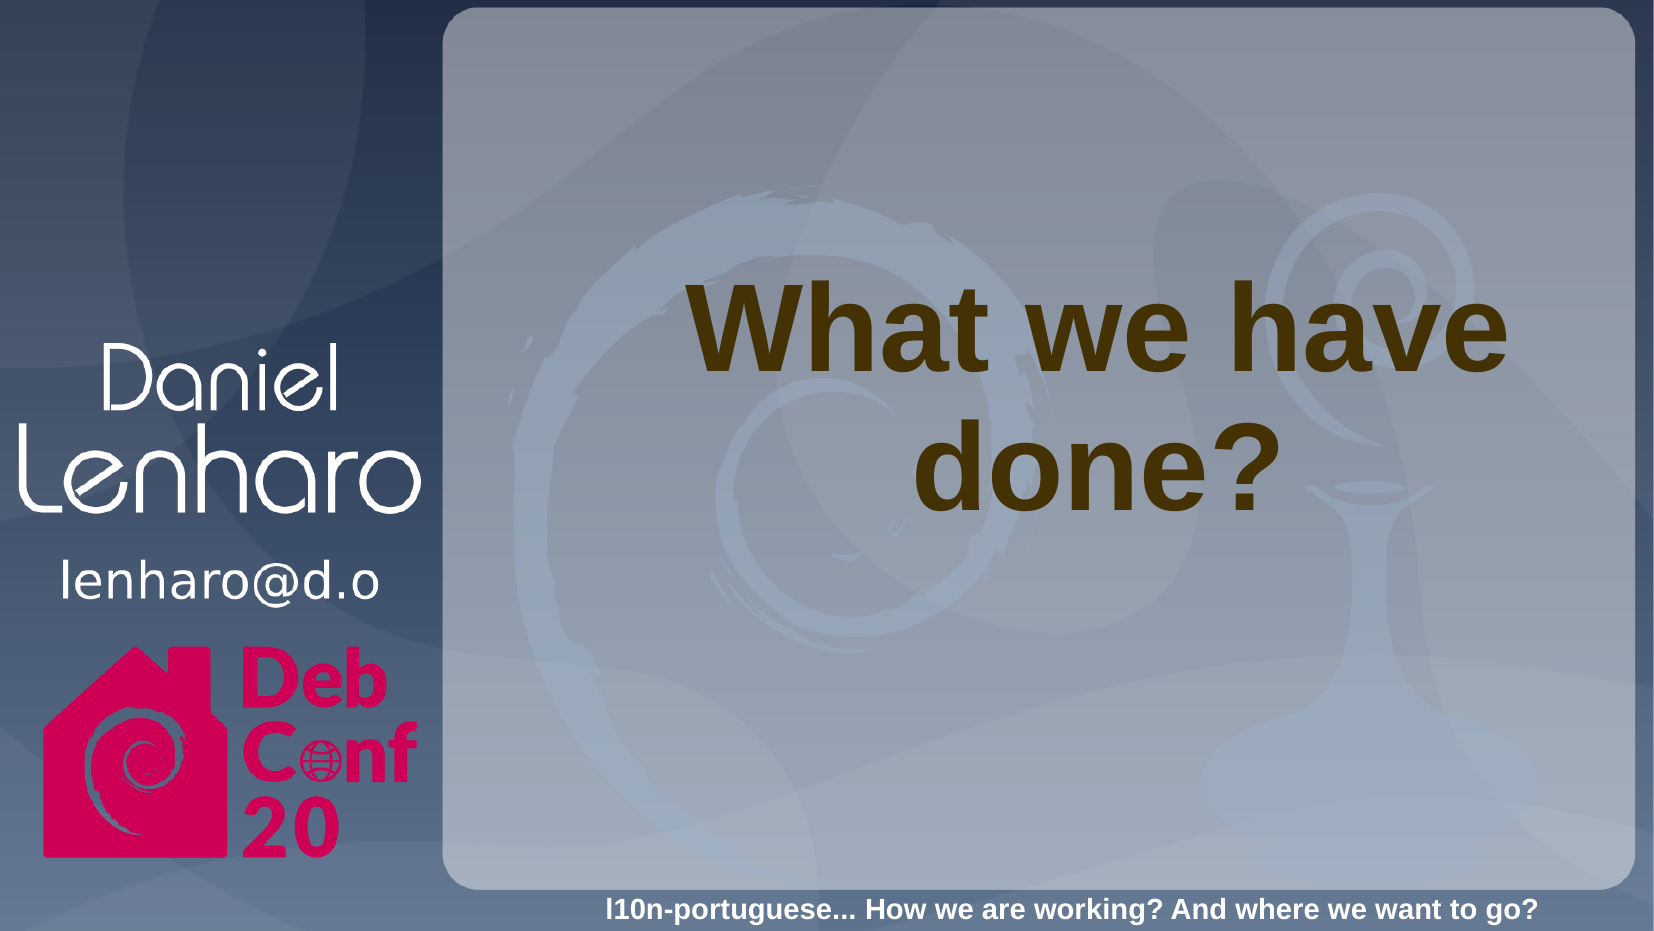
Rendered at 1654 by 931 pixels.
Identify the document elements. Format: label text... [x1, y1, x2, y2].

text_box l10n-portuguese... How we are working? And where we want to go? [590, 885, 1654, 931]
picture [0, 0, 1654, 931]
list What we have done? [590, 257, 1536, 885]
